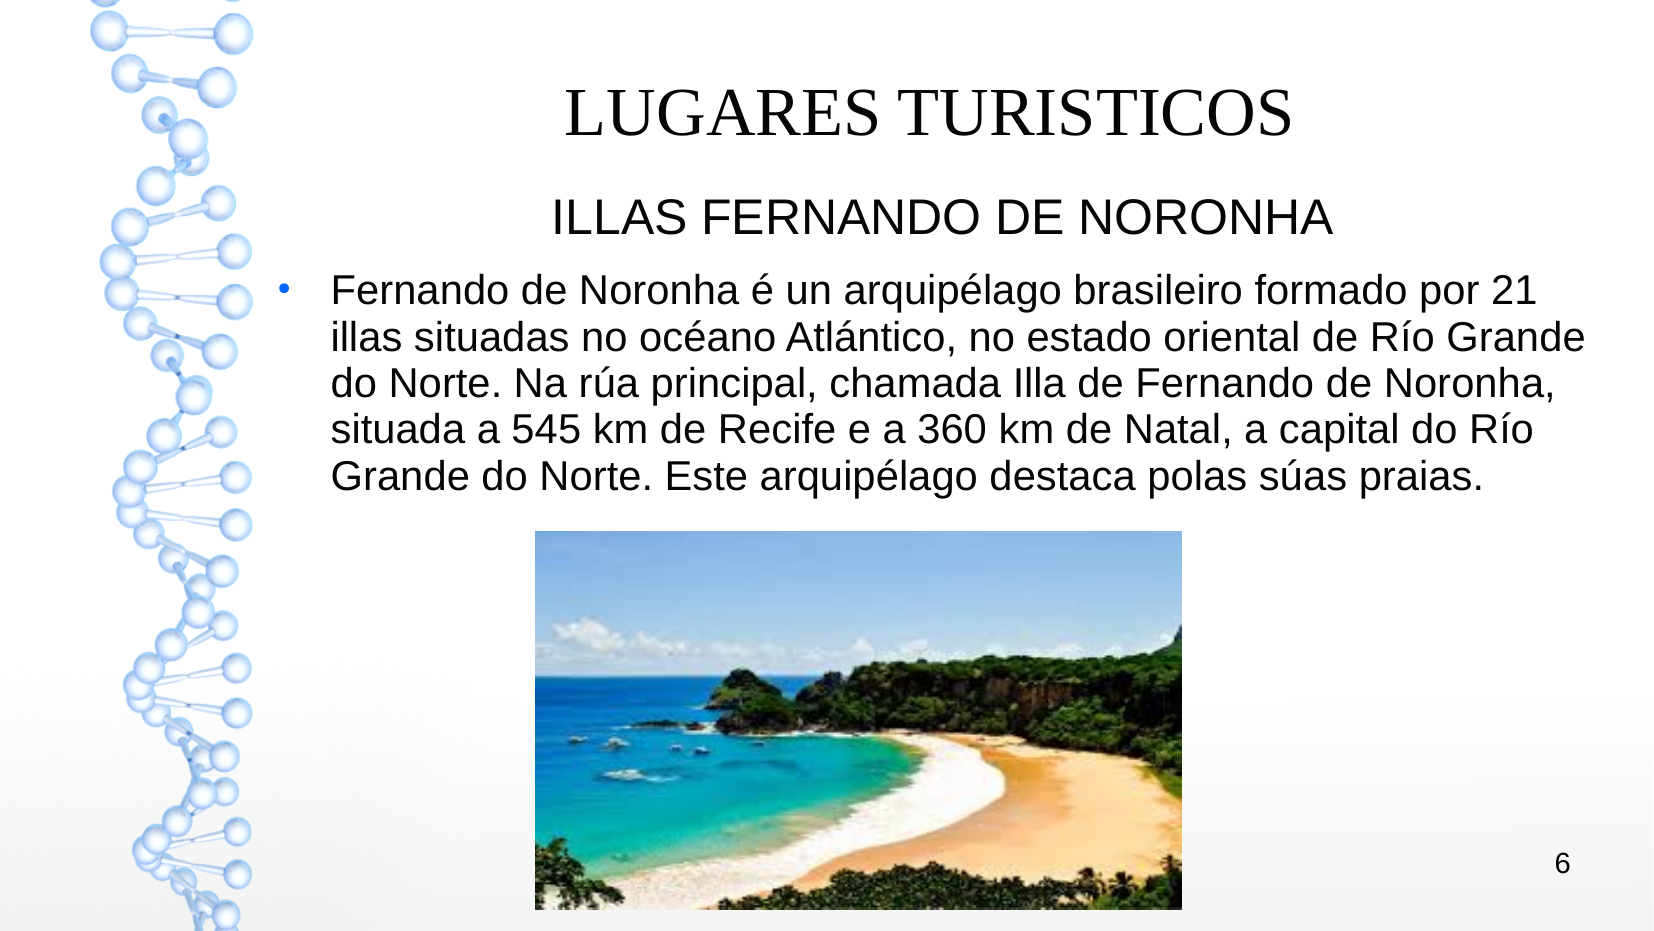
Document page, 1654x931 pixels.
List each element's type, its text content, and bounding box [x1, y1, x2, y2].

picture [0, 0, 1654, 931]
title LUGARES TURISTICOS [265, 35, 1595, 189]
list ILLAS FERNANDO DE NORONHA Fernando de Noronha é un arquipélago brasileiro formado por 21 illas situadas no océano Atlántico, no estado oriental de Río Grande do Norte. Na rúa principal, chamada Illa de Fernando de Noronha, situada a 545 km de Recife e a 360 km de Natal, a capital do Río Grande do Norte. Este arquipélago destaca polas súas praias. [259, 188, 1589, 729]
